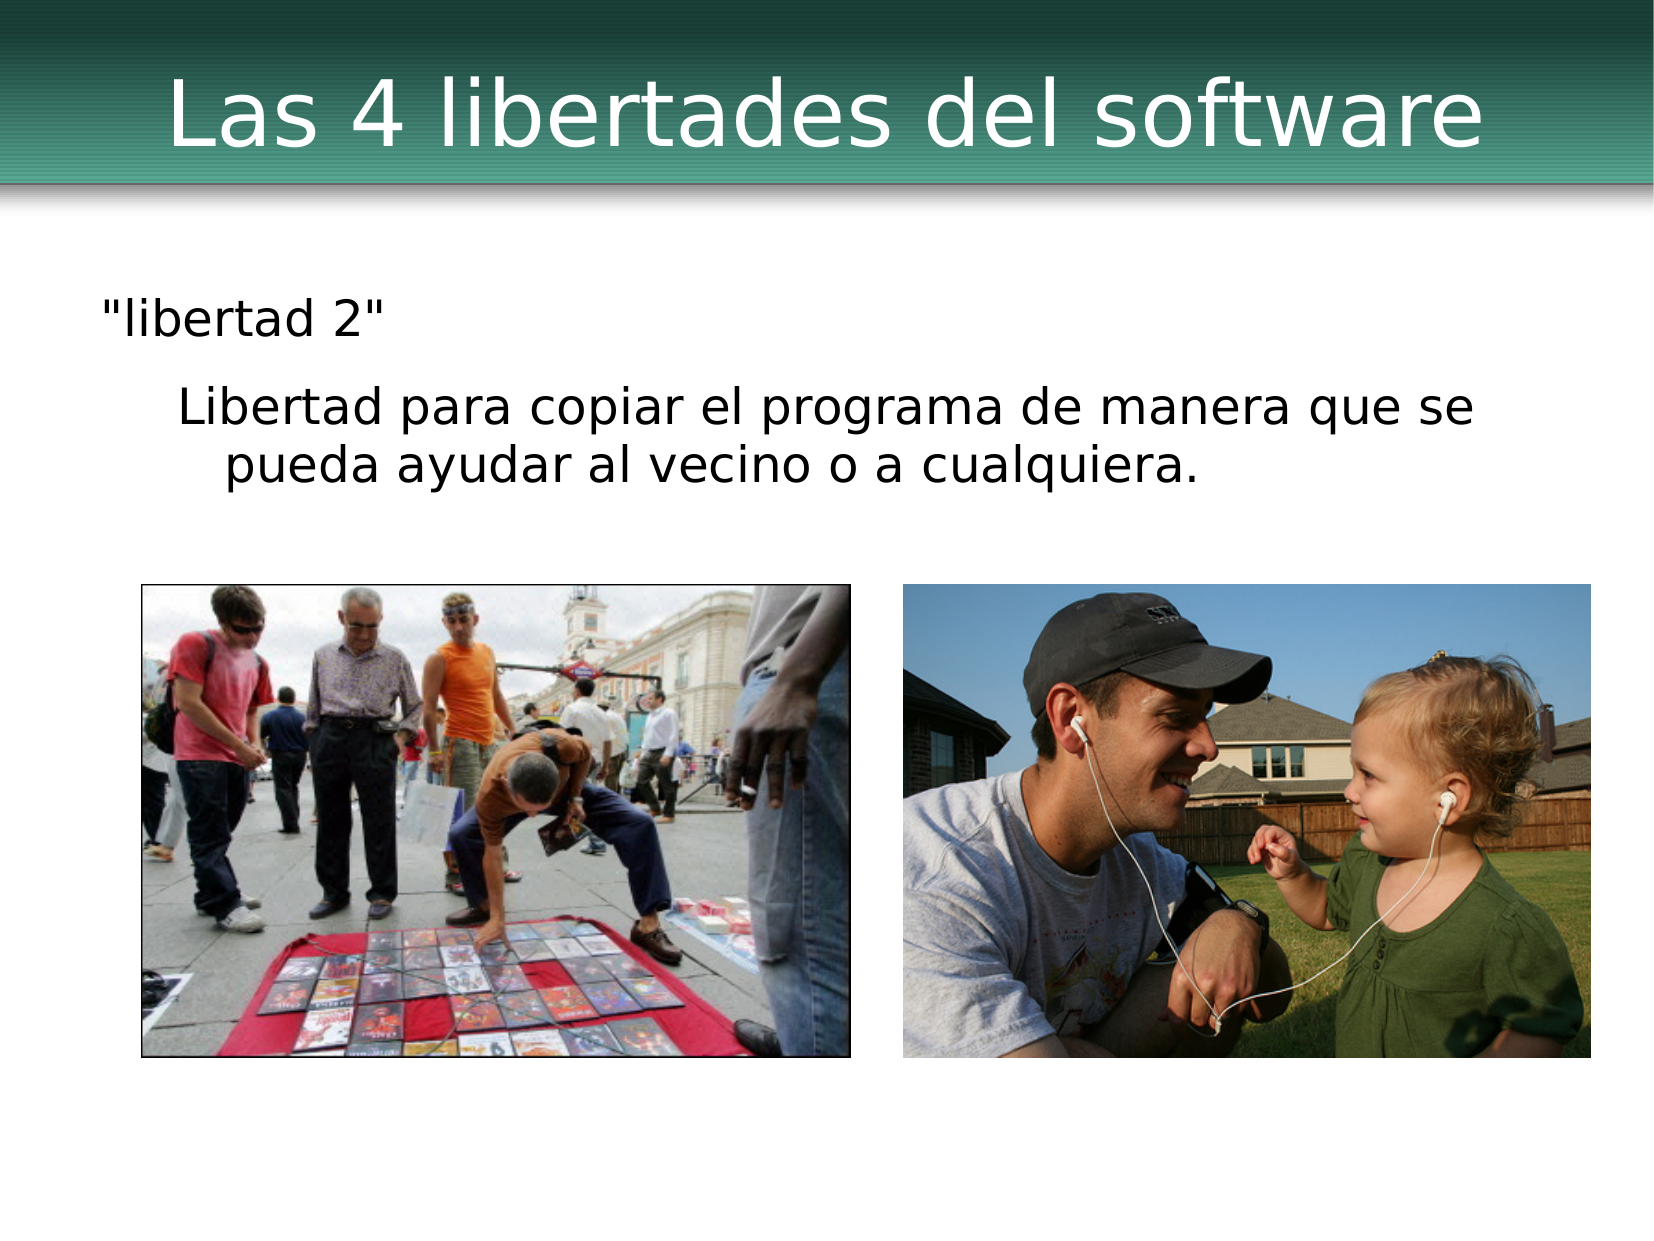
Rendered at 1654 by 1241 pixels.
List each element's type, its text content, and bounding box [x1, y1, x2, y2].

picture [141, 584, 851, 1058]
list "libertad 2" Libertad para copiar el programa de manera que se pueda ayudar al vecino o a cualquiera. [82, 290, 1571, 1094]
title Las 4 libertades del software [82, 11, 1571, 219]
picture [903, 584, 1591, 1058]
picture [0, 0, 1654, 225]
